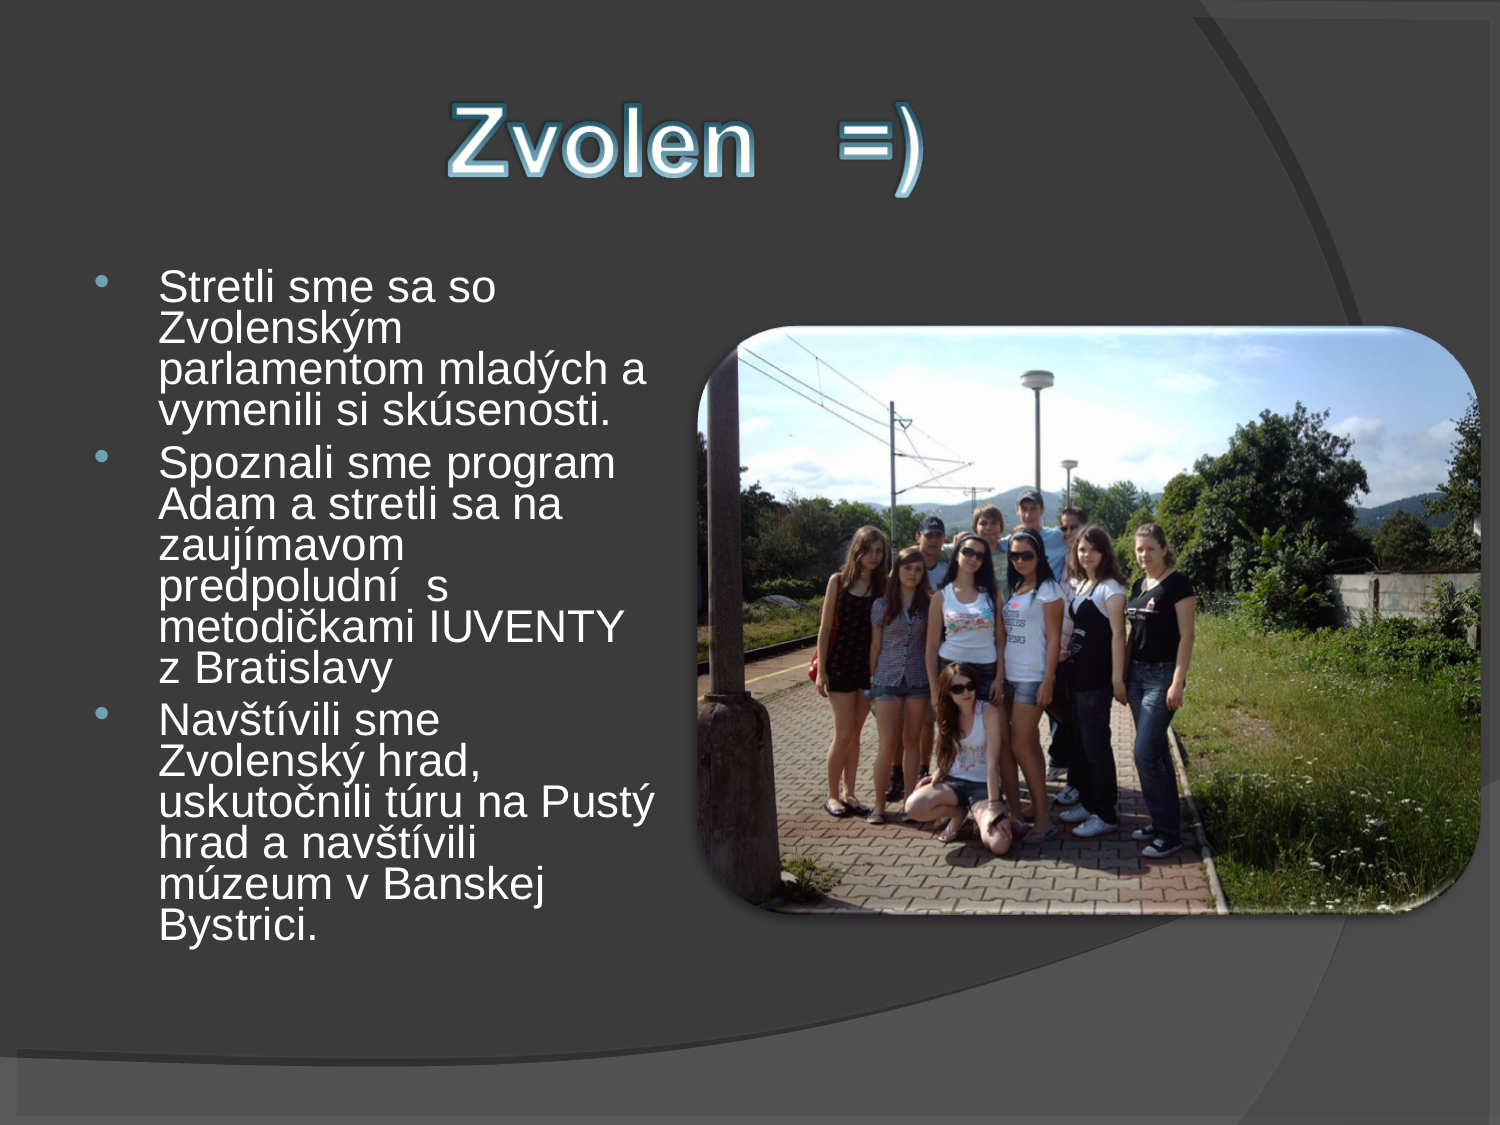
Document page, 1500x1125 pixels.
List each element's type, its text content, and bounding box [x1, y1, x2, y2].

text_box [679, 316, 1491, 934]
list Stretli sme sa so Zvolenským parlamentom mladých a vymenili si skúsenosti. Spoznali sme program Adam a stretli sa na zaujímavom predpoludní s metodičkami IUVENTY z Bratislavy Navštívili sme Zvolenský hrad, uskutočnili túru na Pustý hrad a navštívili múzeum v Banskej Bystrici. [75, 262, 676, 1006]
text_box [73, 43, 1302, 235]
